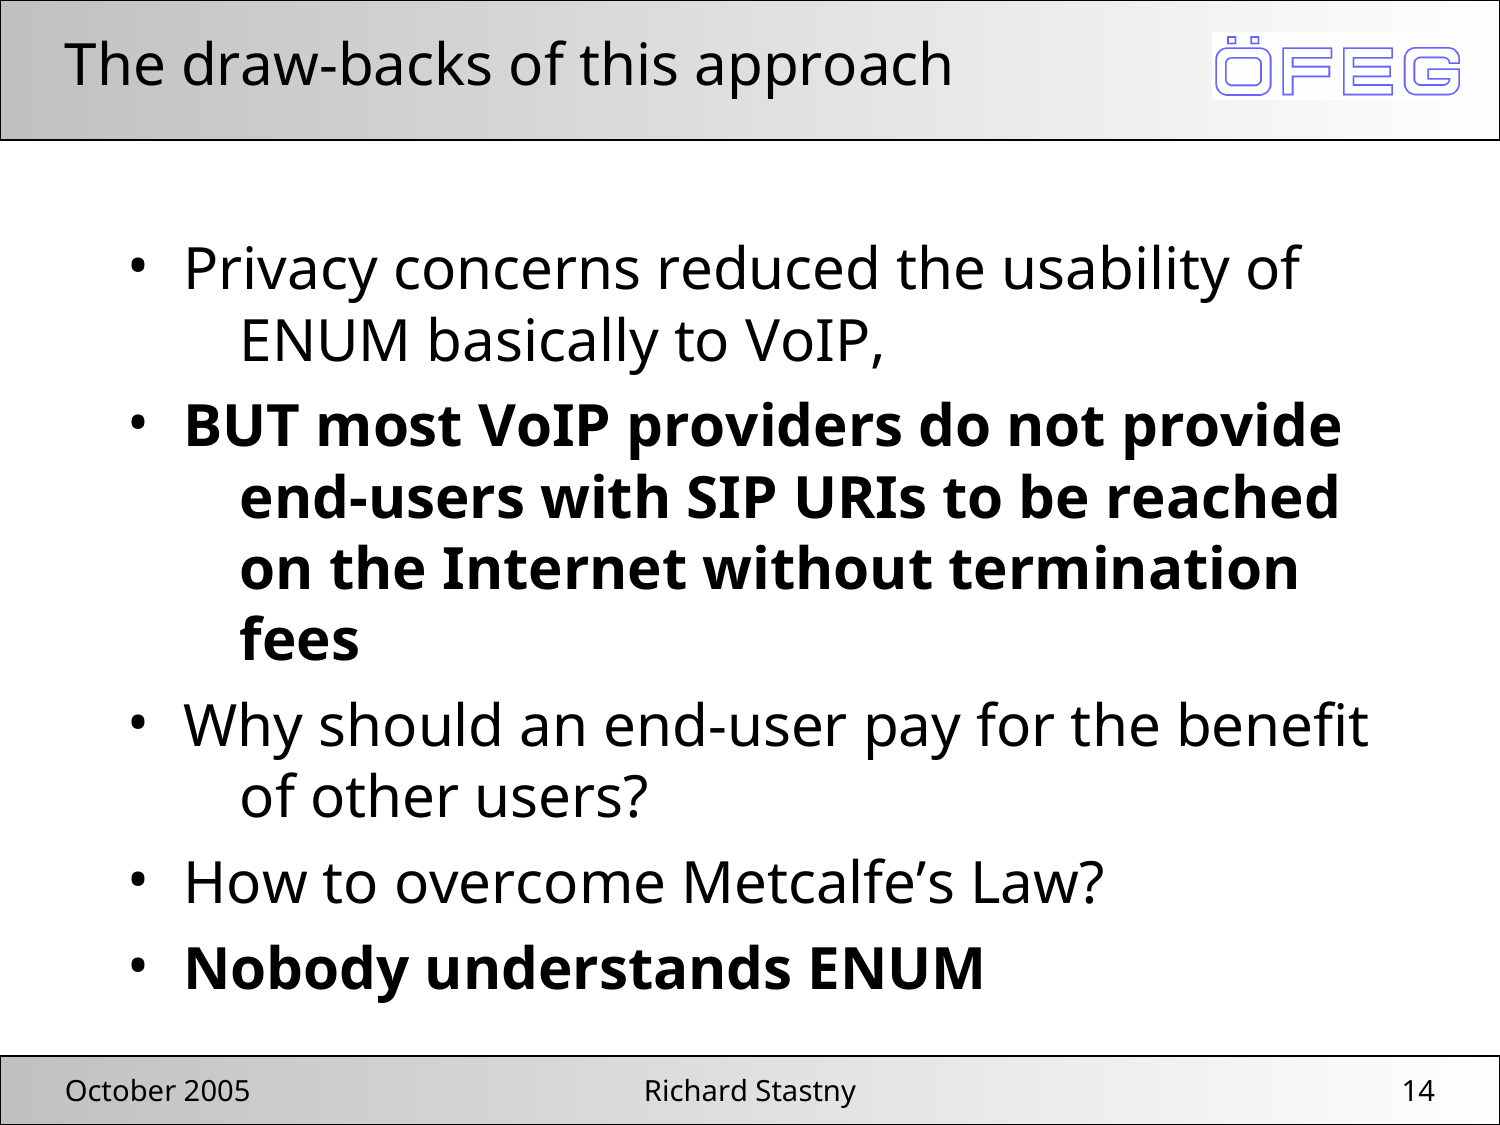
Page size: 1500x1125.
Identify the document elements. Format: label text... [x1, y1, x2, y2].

picture [1273, 32, 1463, 100]
list Privacy concerns reduced the usability of ENUM basically to VoIP, BUT most VoIP providers do not provide end-users with SIP URIs to be reached on the Internet without termination fees Why should an end-user pay for the benefit of other users? How to overcome Metcalfe’s Law? Nobody understands ENUM [112, 224, 1388, 969]
title The draw-backs of this approach [50, 19, 1273, 106]
